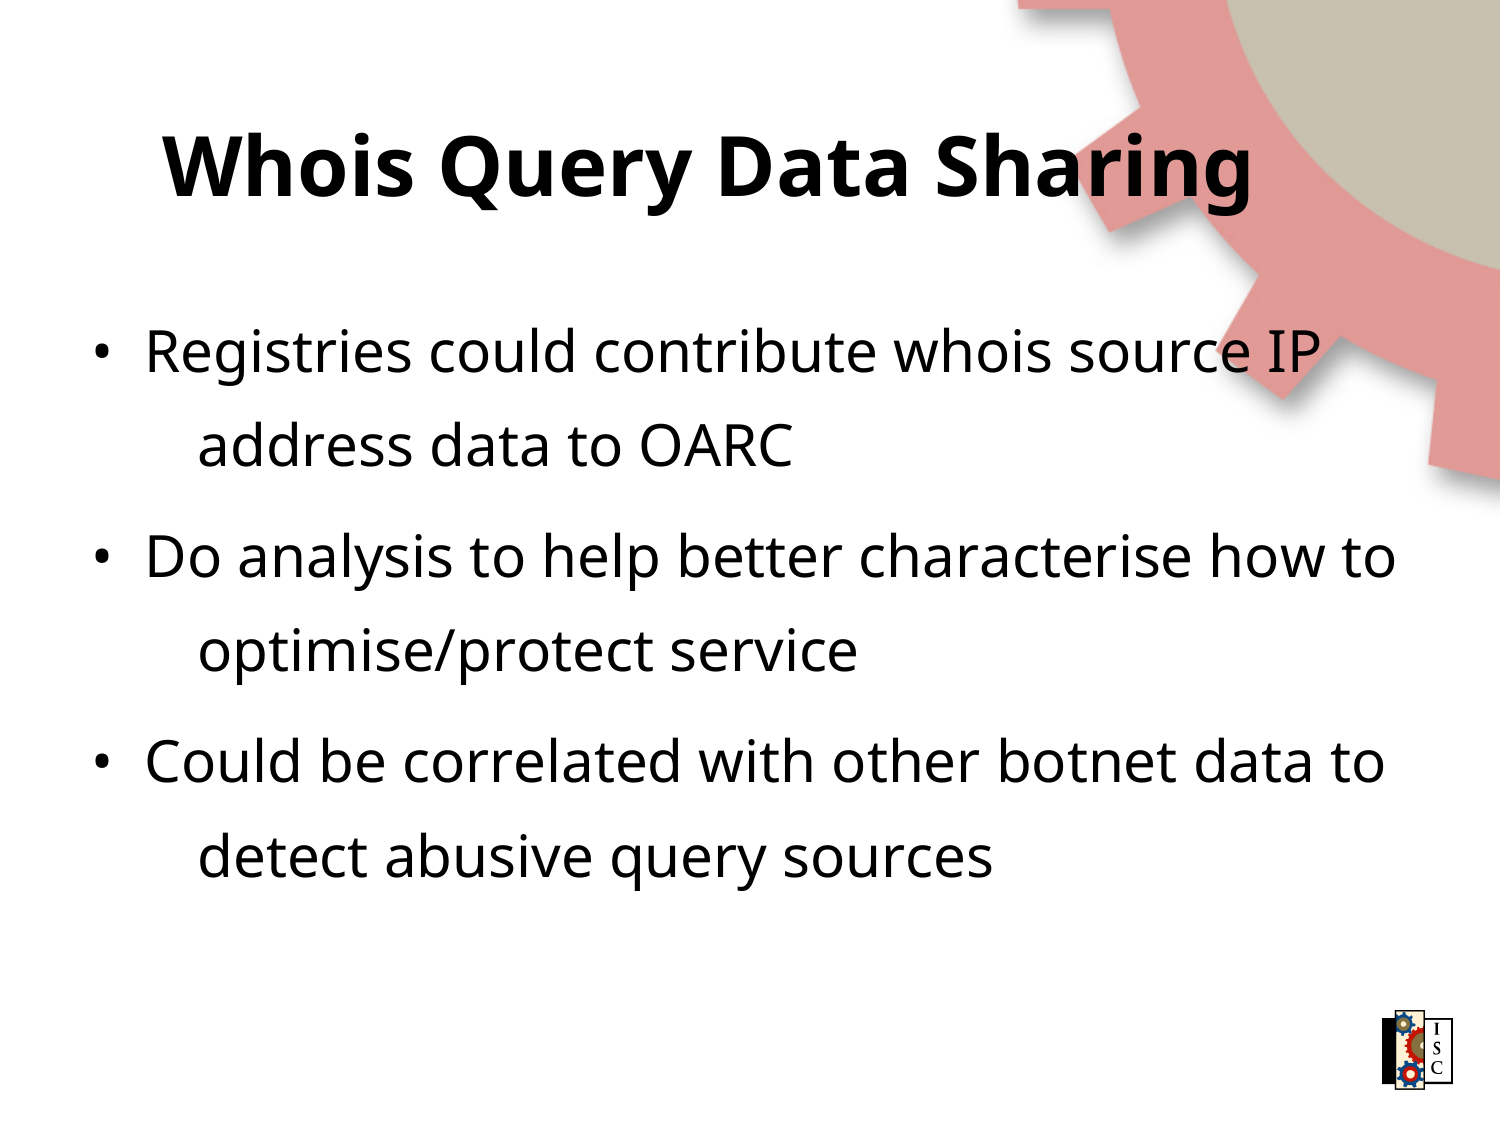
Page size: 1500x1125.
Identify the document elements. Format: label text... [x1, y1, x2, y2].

list Registries could contribute whois source IP address data to OARC Do analysis to help better characterise how to optimise/protect service Could be correlated with other botnet data to detect abusive query sources [91, 295, 1406, 1015]
title Whois Query Data Sharing [162, 26, 1472, 280]
picture [0, 0, 1500, 1125]
